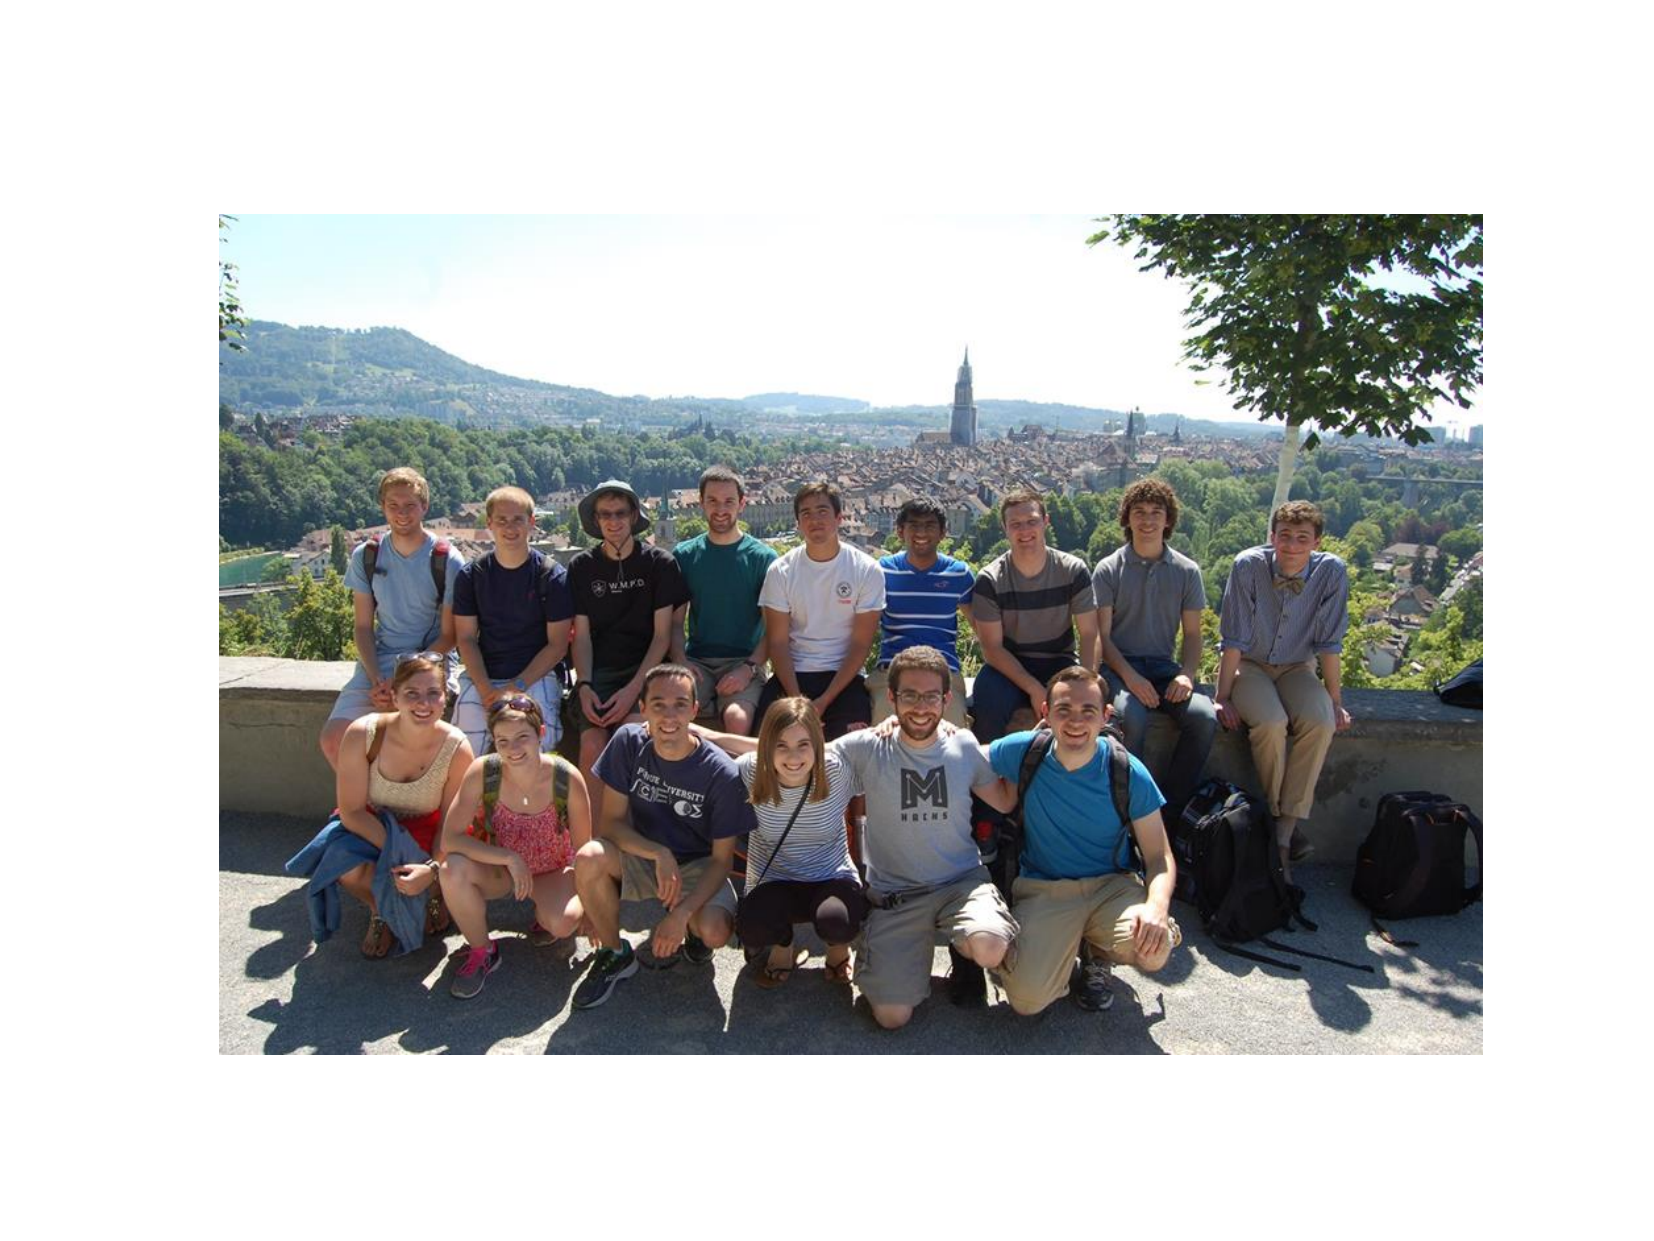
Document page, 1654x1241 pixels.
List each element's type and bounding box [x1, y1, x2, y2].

picture [219, 214, 1483, 1055]
